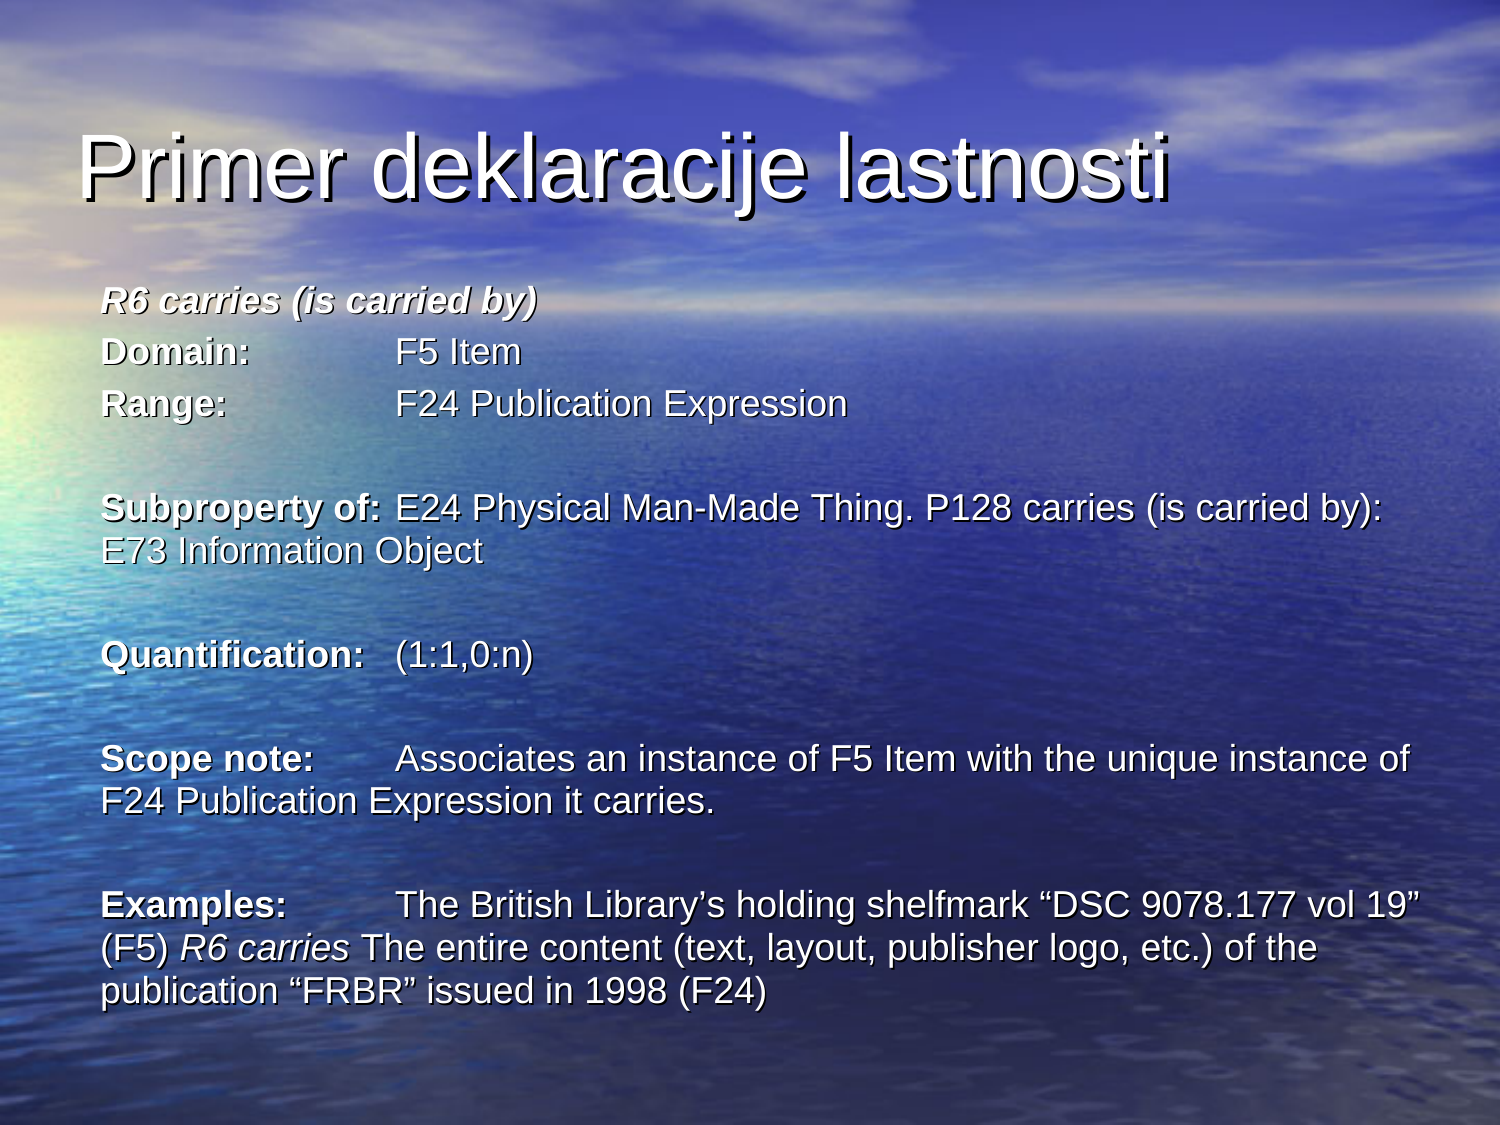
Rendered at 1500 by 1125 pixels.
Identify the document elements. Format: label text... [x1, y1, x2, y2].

title Primer deklaracije lastnosti [75, 47, 1426, 276]
list R6 carries (is carried by) Domain: F5 Item Range: F24 Publication Expression Subproperty of: E24 Physical Man-Made Thing. P128 carries (is carried by): E73 Information Object Quantification: (1:1,0:n) Scope note: Associates an instance of F5 Item with the unique instance of F24 Publication Expression it carries. Examples: The British Library’s holding shelfmark “DSC 9078.177 vol 19” (F5) R6 carries The entire content (text, layout, publisher logo, etc.) of the publication “FRBR” issued in 1998 (F24) [100, 275, 1436, 1096]
picture [0, 0, 1500, 1125]
